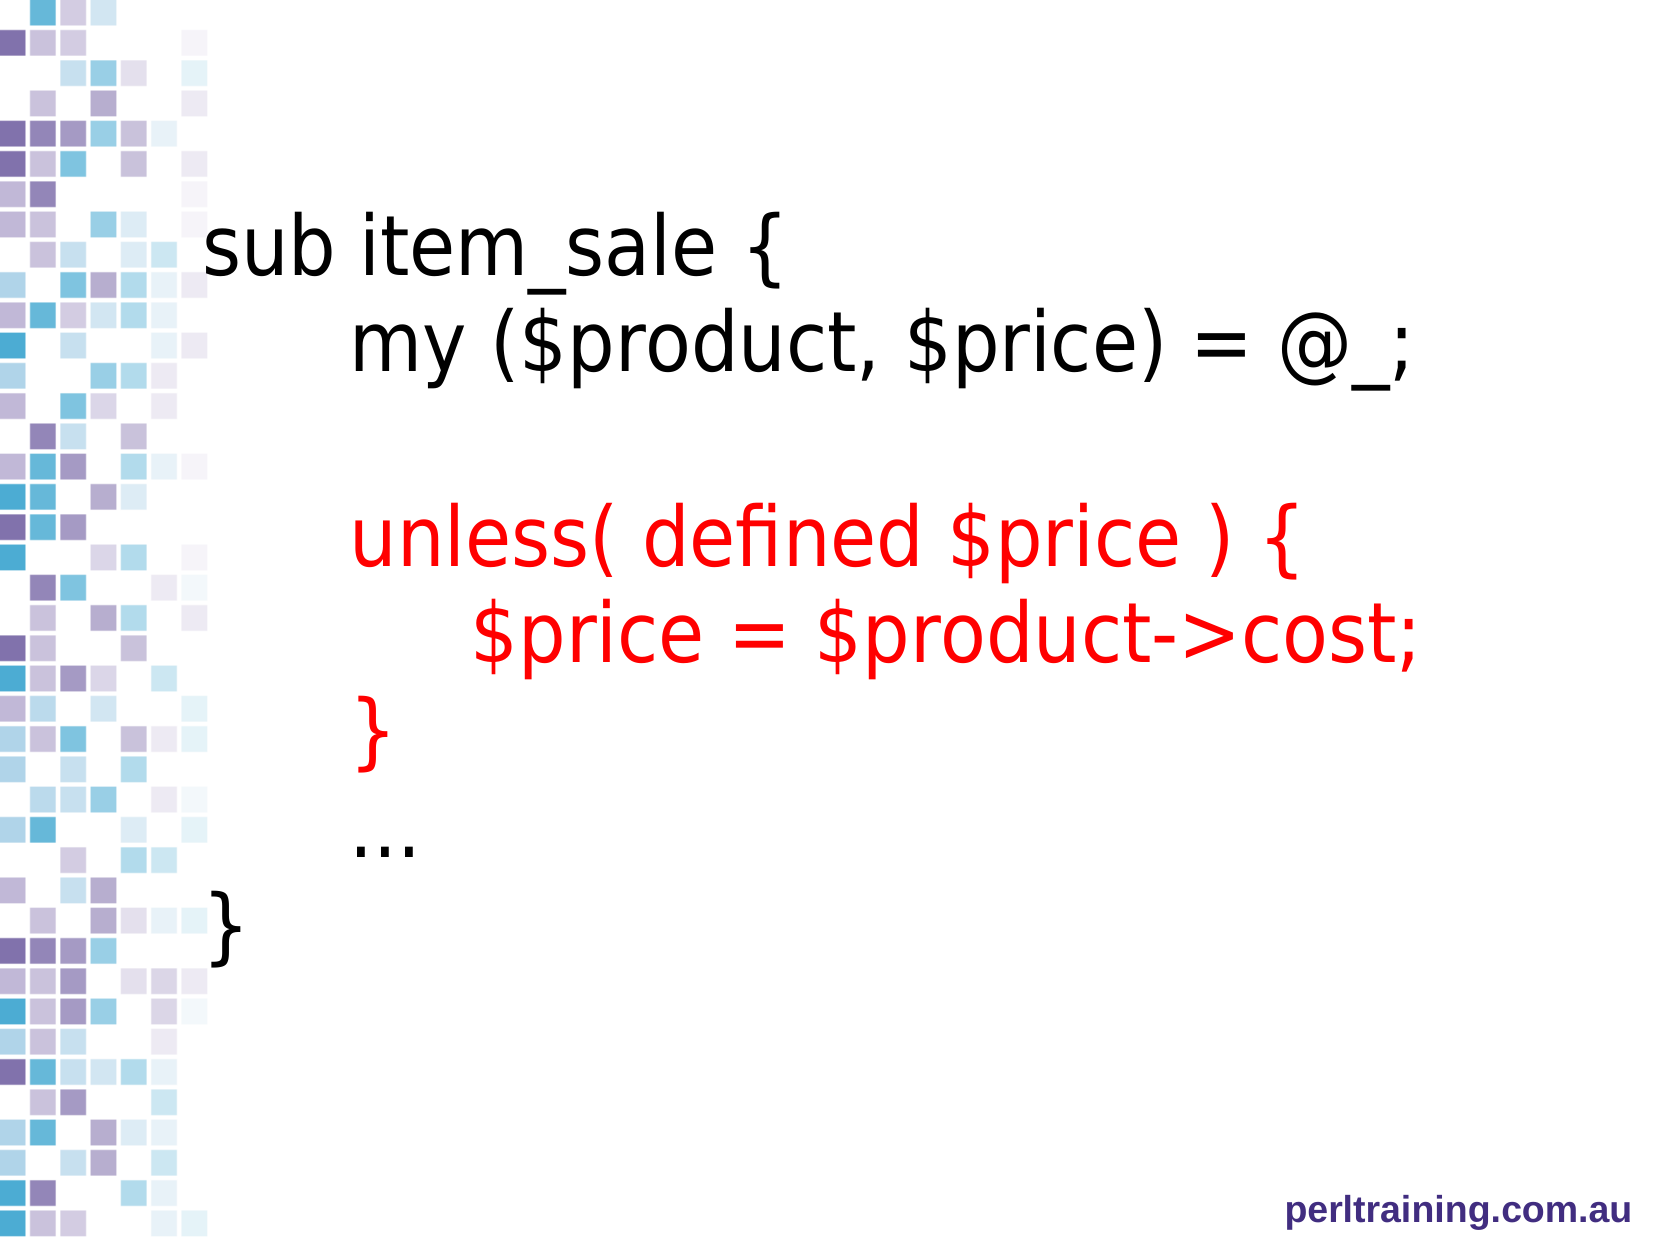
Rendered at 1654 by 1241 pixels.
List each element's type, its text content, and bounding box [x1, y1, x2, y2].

picture [0, 0, 212, 1241]
title sub item_sale { my ($product, $price) = @_; unless( defined $price ) { $price = $product->cost; } ... } [82, 49, 1625, 1123]
